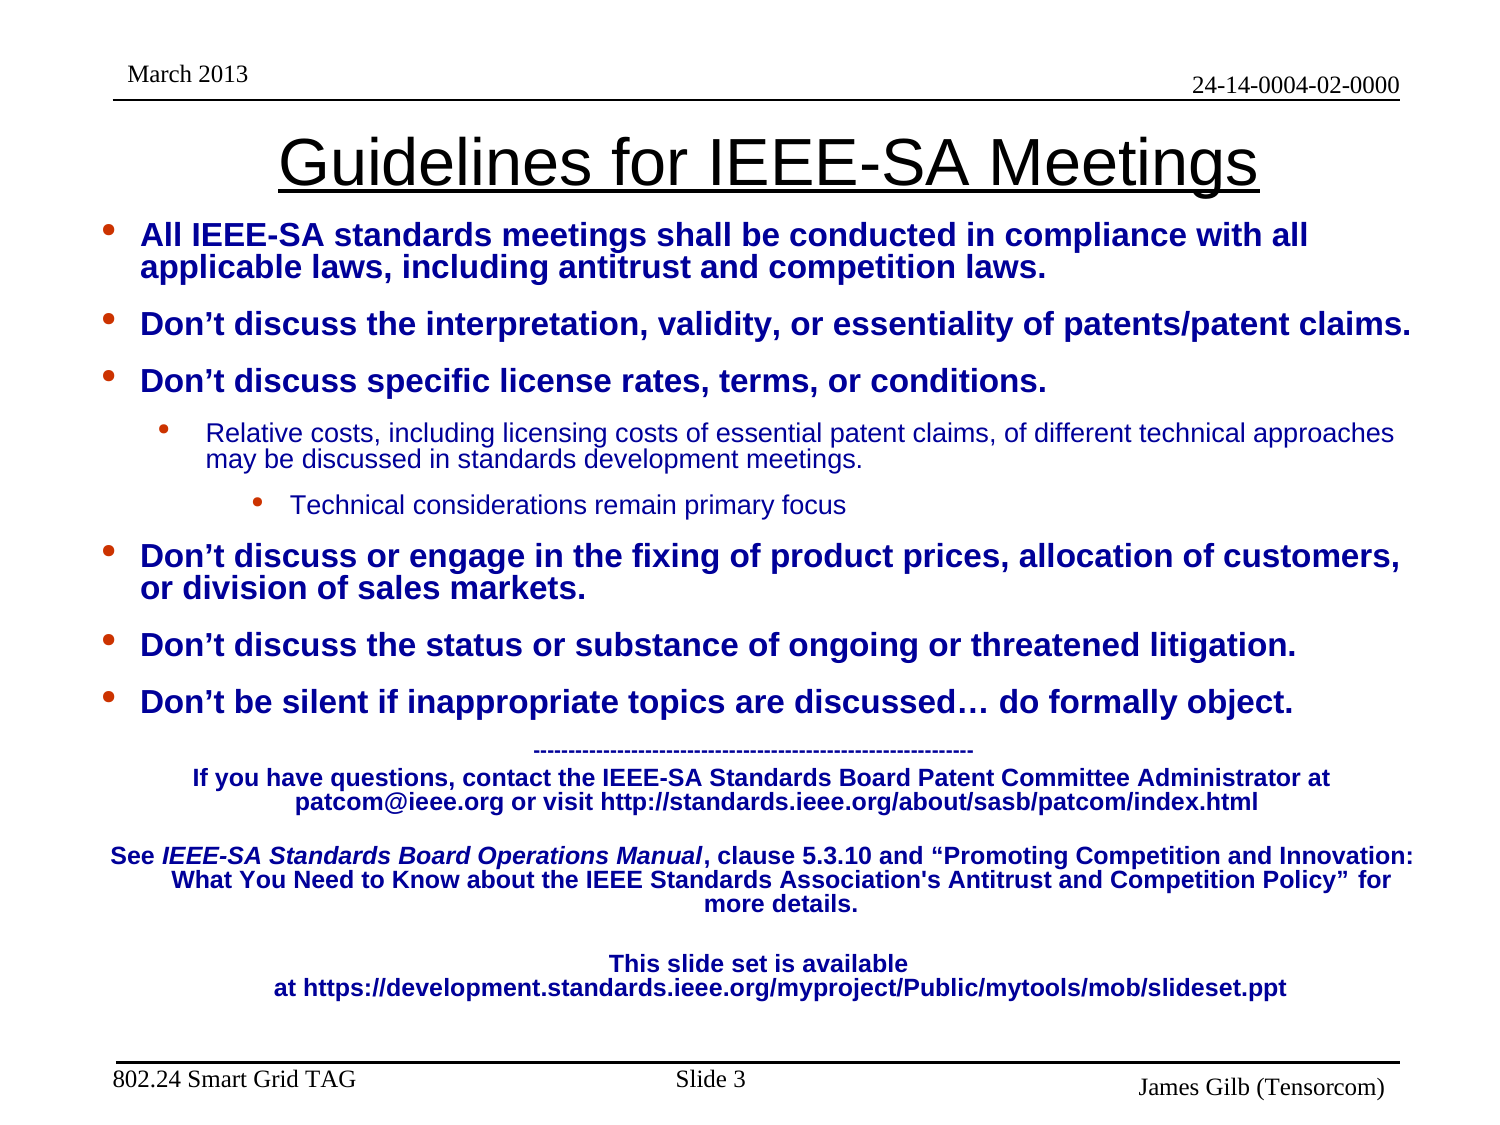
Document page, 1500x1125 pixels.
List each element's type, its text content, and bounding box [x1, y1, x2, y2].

text_box All IEEE-SA standards meetings shall be conducted in compliance with all applicable laws, including antitrust and competition laws. Don’t discuss the interpretation, validity, or essentiality of patents/patent claims. Don’t discuss specific license rates, terms, or conditions. Relative costs, including licensing costs of essential patent claims, of different technical approaches may be discussed in standards development meetings. Technical considerations remain primary focus Don’t discuss or engage in the fixing of product prices, allocation of customers, or division of sales markets. Don’t discuss the status or substance of ongoing or threatened litigation. Don’t be silent if inappropriate topics are discussed… do formally object. --------------------------------------------------------------- If you have questions, contact the IEEE-SA Standards Board Patent Committee Administrator at patcom@ieee.org or visit http://standards.ieee.org/about/sasb/patcom/index.html See IEEE-SA Standards Board Operations Manual, clause 5.3.10 and “Promoting Competition and Innovation: What You Need to Know about the IEEE Standards Association's Antitrust and Competition Policy” for more details. This slide set is available at https://development.standards.ieee.org/myproject/Public/mytools/mob/slideset.ppt [87, 187, 1438, 1050]
title Guidelines for IEEE-SA Meetings [75, 108, 1463, 209]
